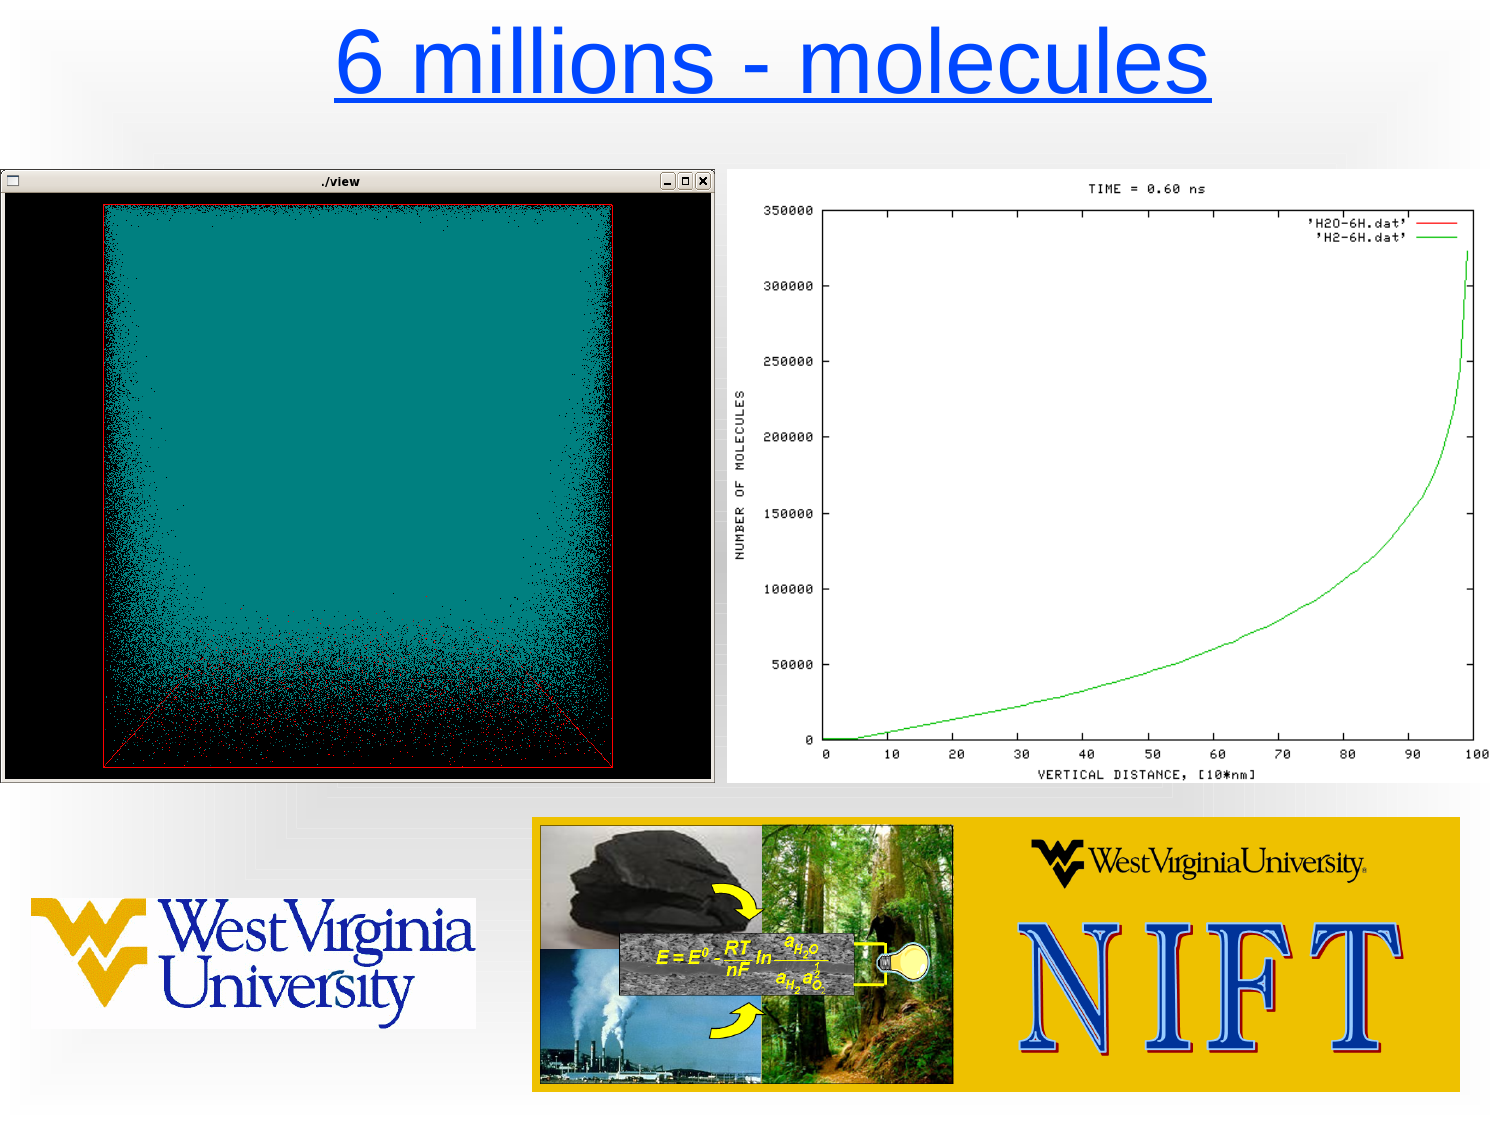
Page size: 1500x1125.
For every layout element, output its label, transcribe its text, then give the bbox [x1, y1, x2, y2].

picture [532, 817, 1460, 1092]
picture [727, 169, 1497, 783]
picture [0, 169, 715, 783]
title 6 millions - molecules [135, 10, 1411, 113]
